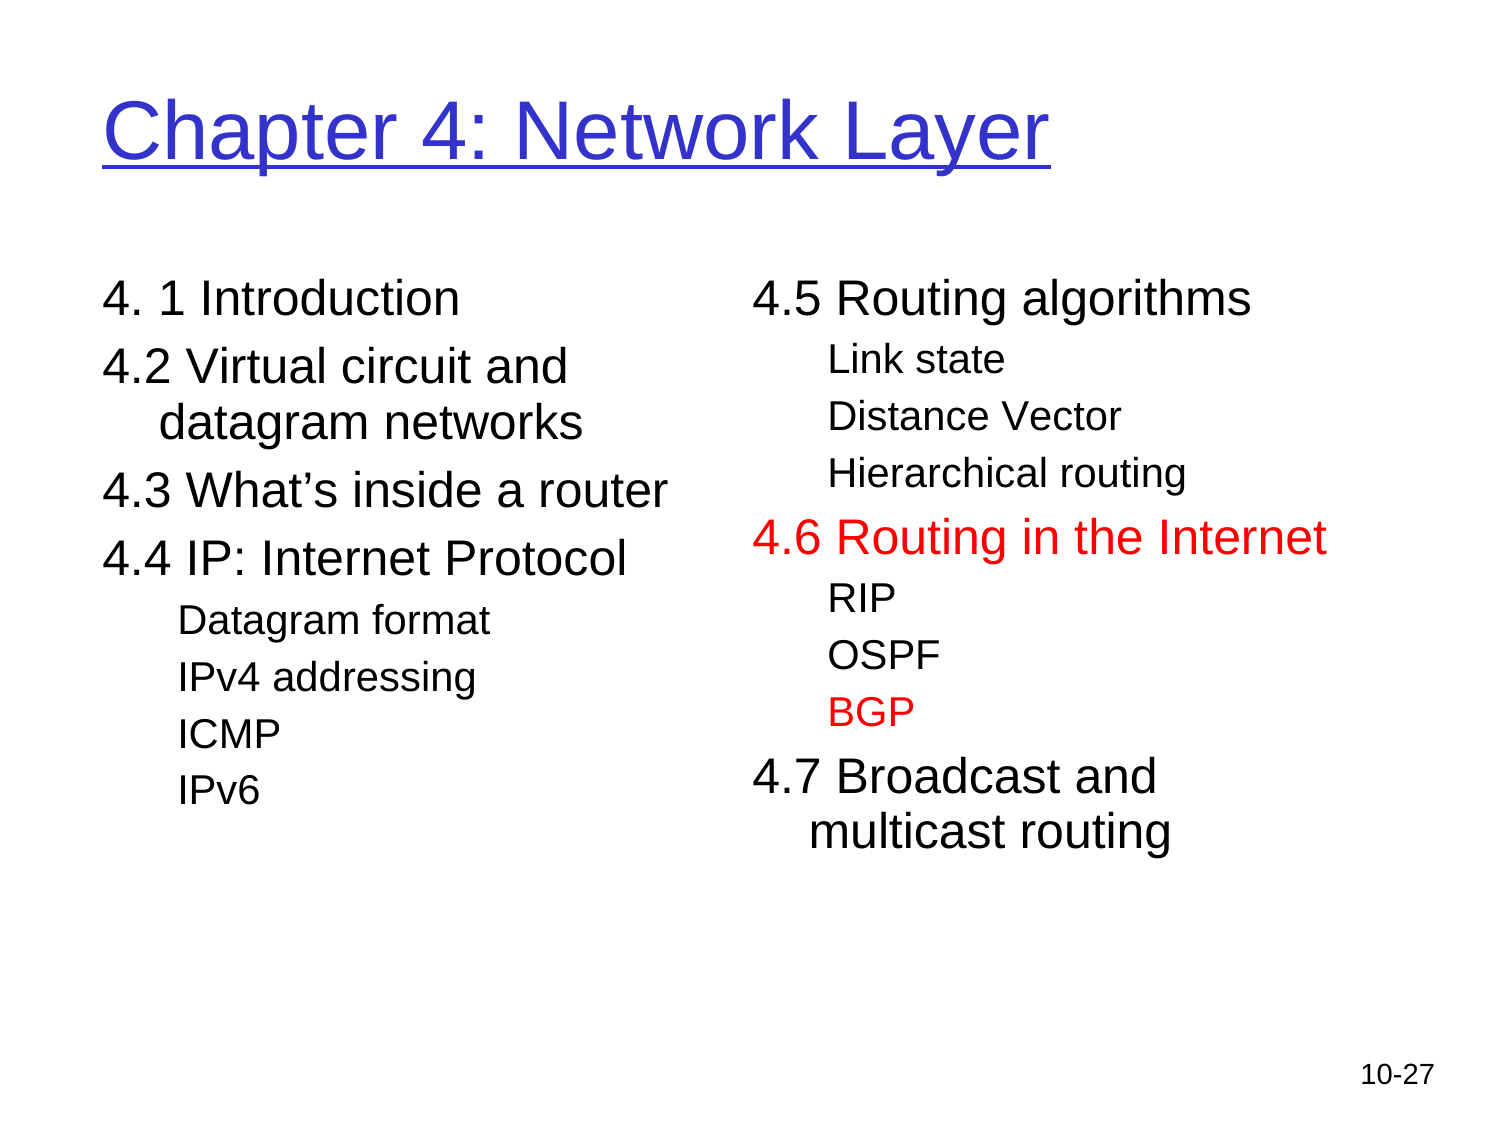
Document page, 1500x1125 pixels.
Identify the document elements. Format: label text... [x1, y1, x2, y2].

list 4.5 Routing algorithms Link state Distance Vector Hierarchical routing 4.6 Routing in the Internet RIP OSPF BGP 4.7 Broadcast and multicast routing [737, 262, 1363, 1026]
title Chapter 4: Network Layer [87, 37, 1363, 225]
list 4. 1 Introduction 4.2 Virtual circuit and datagram networks 4.3 What’s inside a router 4.4 IP: Internet Protocol Datagram format IPv4 addressing ICMP IPv6 [87, 262, 713, 1026]
